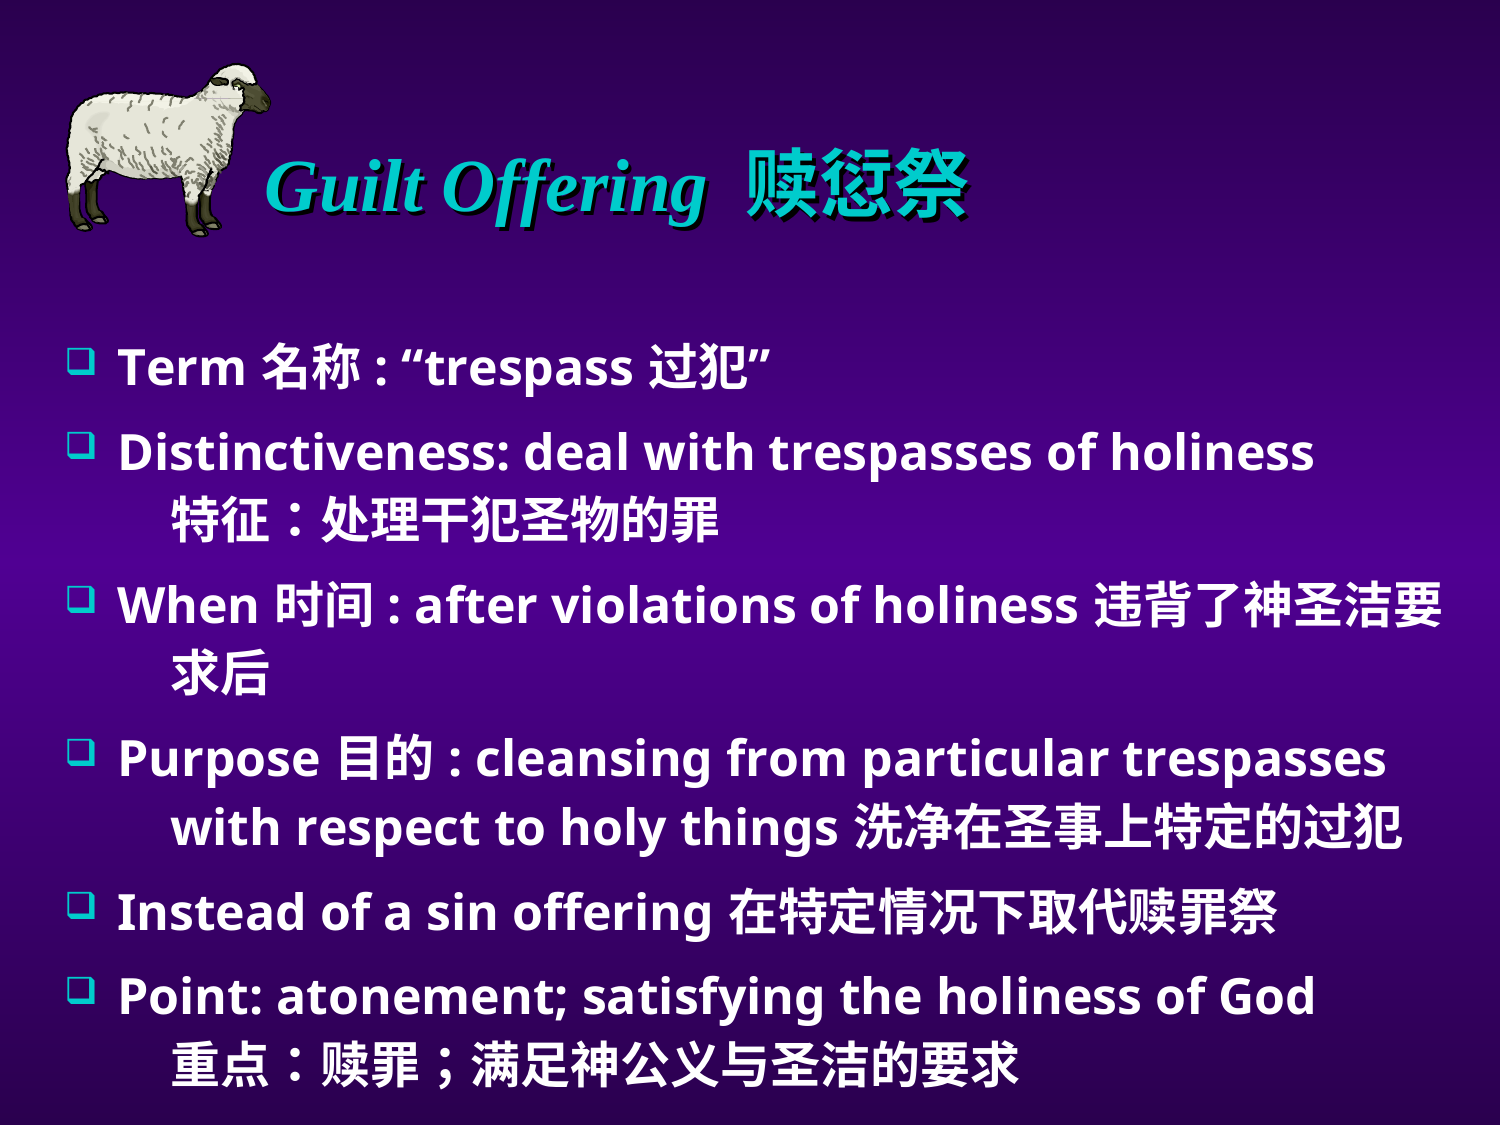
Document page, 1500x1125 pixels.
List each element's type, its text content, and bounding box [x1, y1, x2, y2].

list Term名称: “trespass过犯” Distinctiveness: deal with trespasses of holiness 特征：处理干犯圣物的罪 When时间: after violations of holiness违背了神圣洁要求后 Purpose目的: cleansing from particular trespasses with respect to holy things洗净在圣事上特定的过犯 Instead of a sin offering在特定情况下取代赎罪祭 Point: atonement; satisfying the holiness of God 重点：赎罪；满足神公义与圣洁的要求 [50, 324, 1463, 1125]
title Guilt Offering 赎愆祭 [249, 78, 1388, 288]
